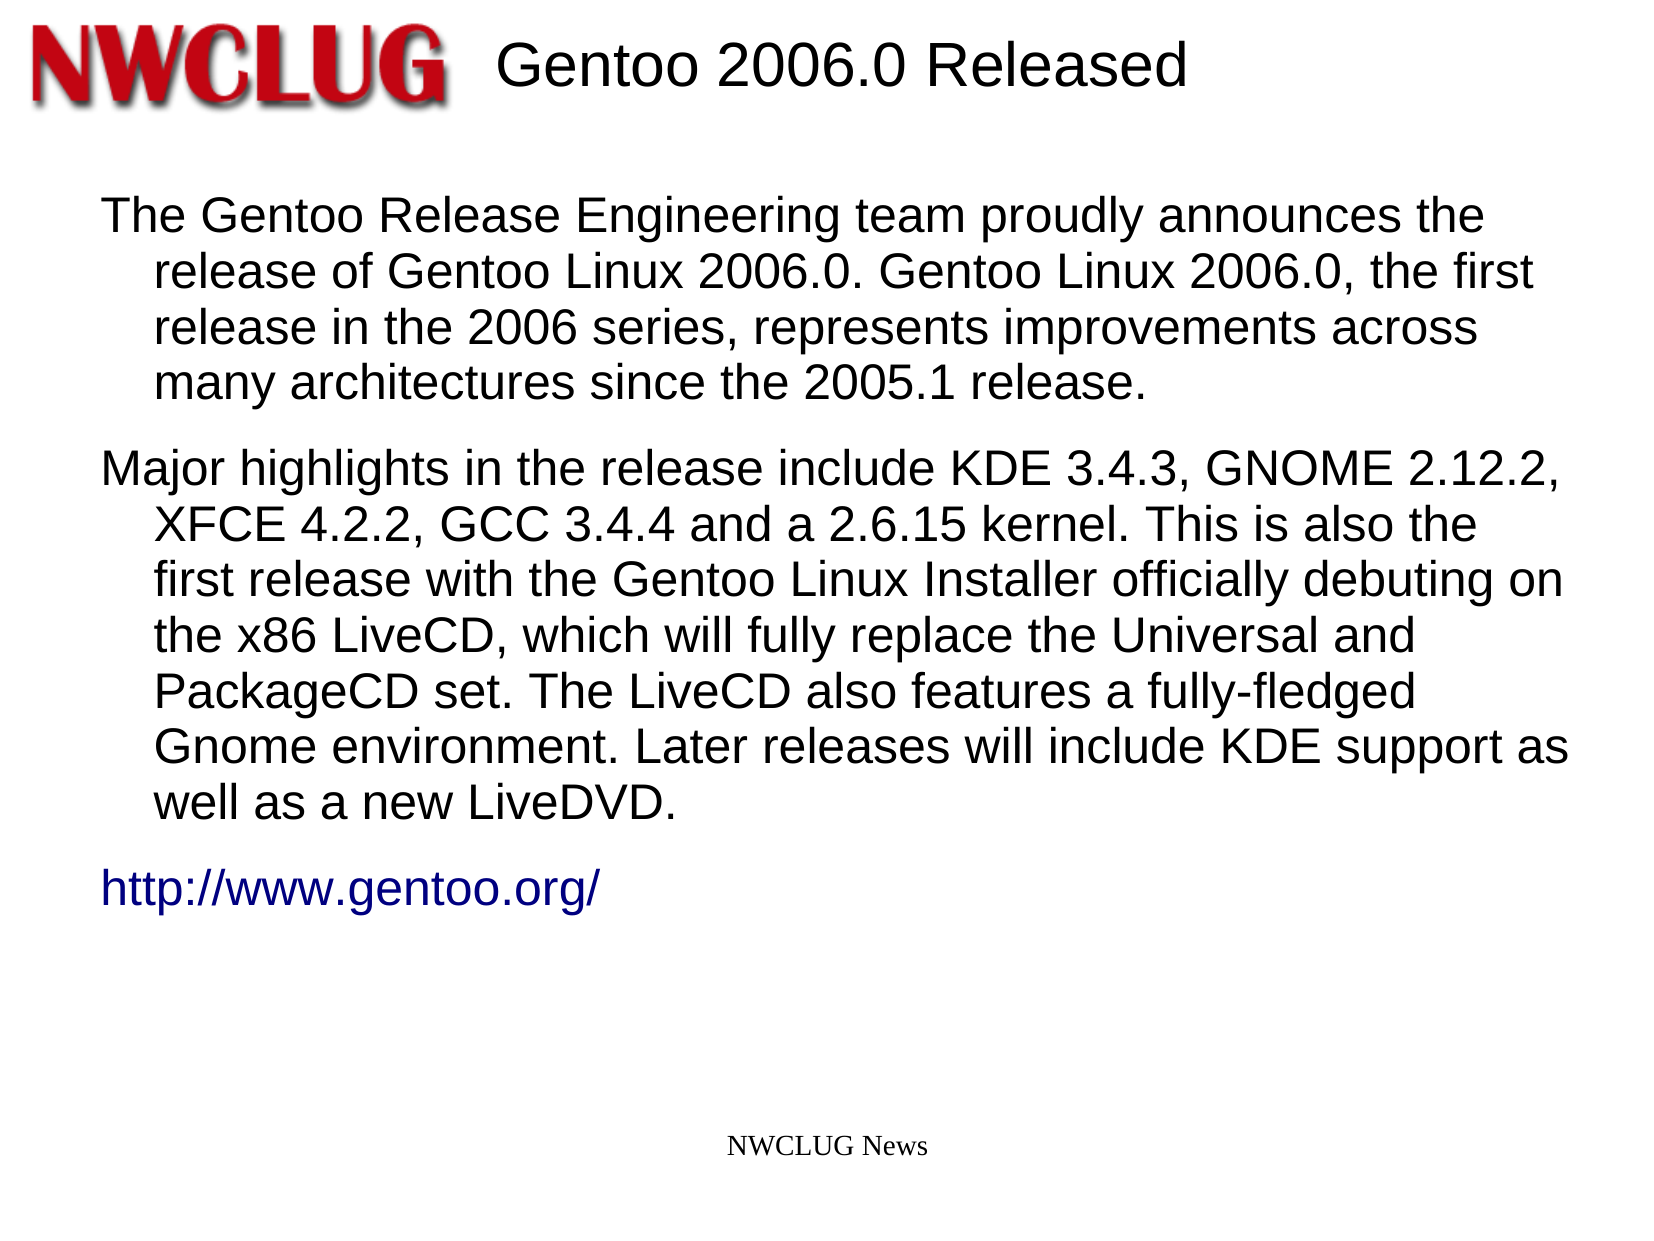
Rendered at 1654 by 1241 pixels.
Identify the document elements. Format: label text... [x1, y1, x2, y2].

title Gentoo 2006.0 Released [495, 17, 1613, 113]
picture [5, 5, 480, 156]
list The Gentoo Release Engineering team proudly announces the release of Gentoo Linux 2006.0. Gentoo Linux 2006.0, the first release in the 2006 series, represents improvements across many architectures since the 2005.1 release. Major highlights in the release include KDE 3.4.3, GNOME 2.12.2, XFCE 4.2.2, GCC 3.4.4 and a 2.6.15 kernel. This is also the first release with the Gentoo Linux Installer officially debuting on the x86 LiveCD, which will fully replace the Universal and PackageCD set. The LiveCD also features a fully-fledged Gnome environment. Later releases will include KDE support as well as a new LiveDVD. http://www.gentoo.org/ [82, 187, 1571, 1094]
